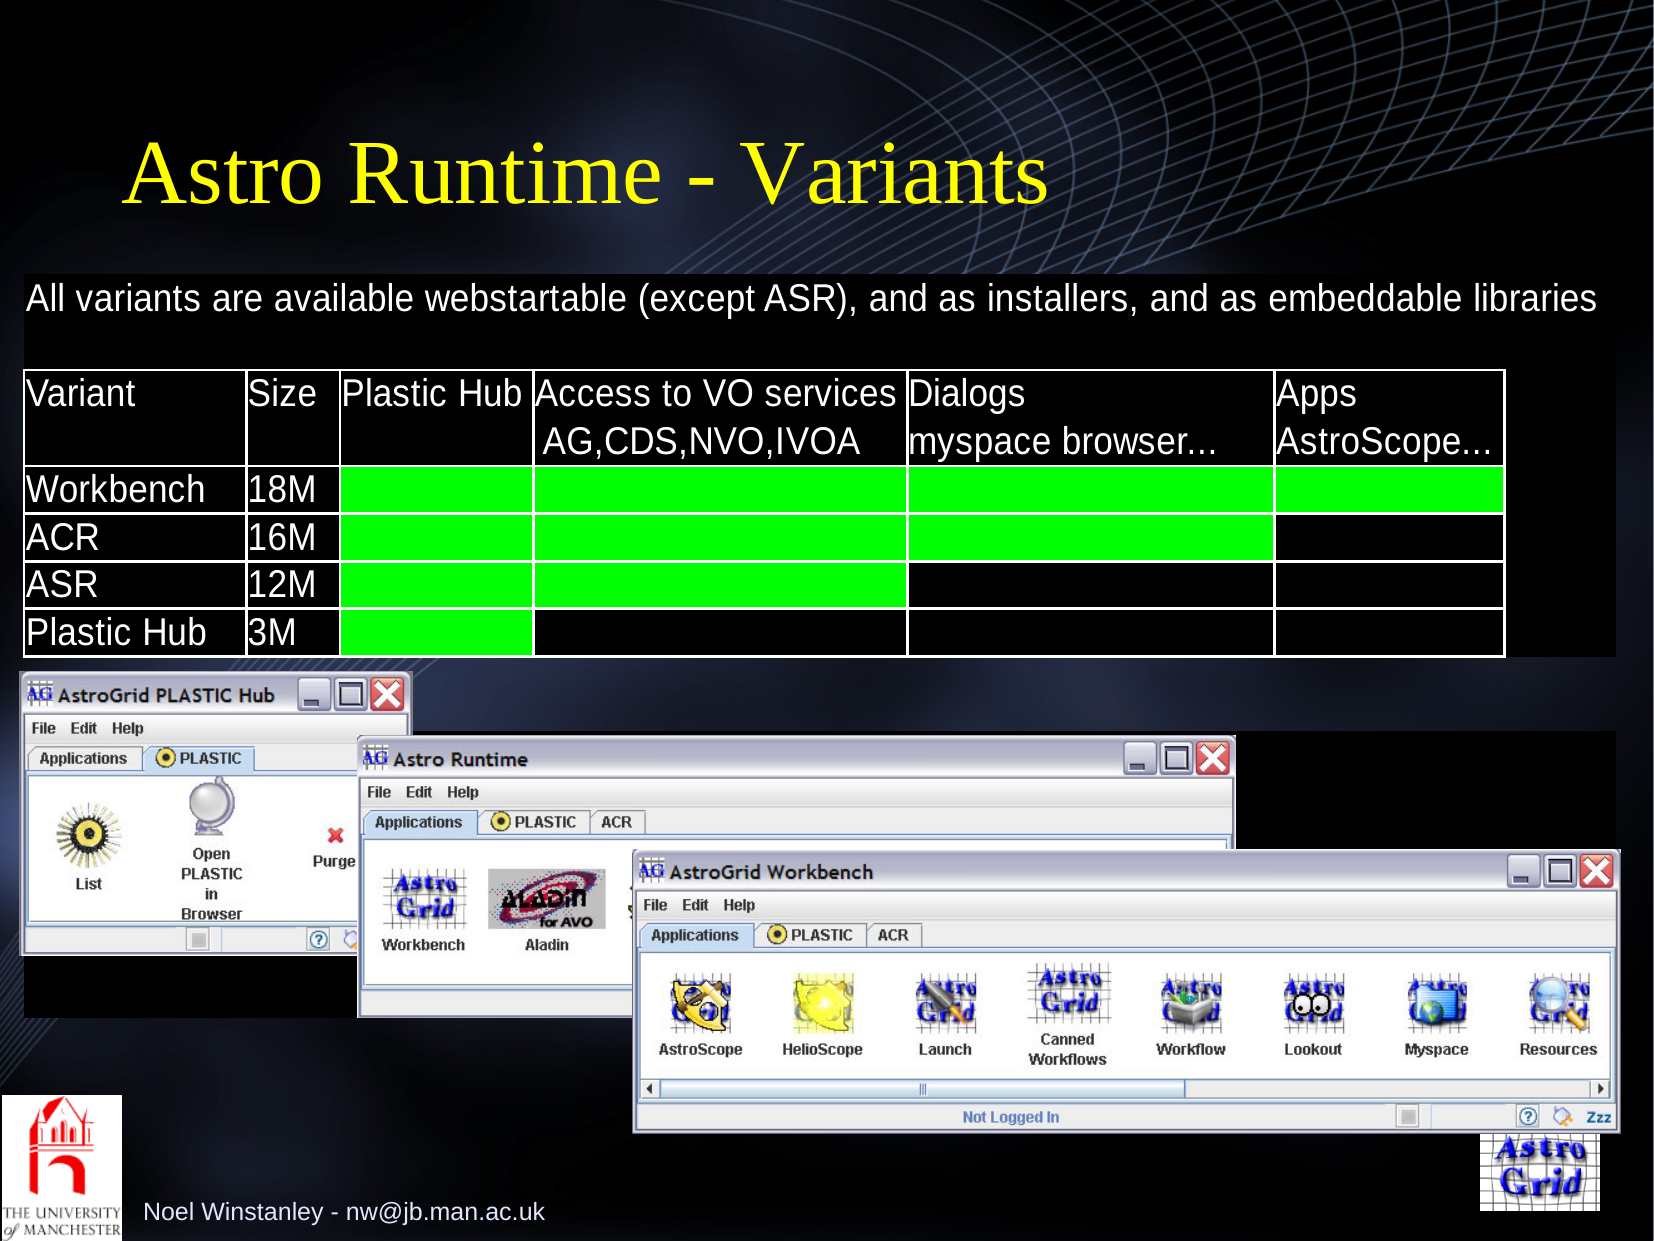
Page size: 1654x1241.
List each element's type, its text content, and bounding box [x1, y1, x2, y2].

chart [22, 956, 632, 1020]
title Astro Runtime - Variants [121, 71, 1534, 273]
picture [0, 0, 1654, 1241]
chart [22, 273, 1619, 849]
